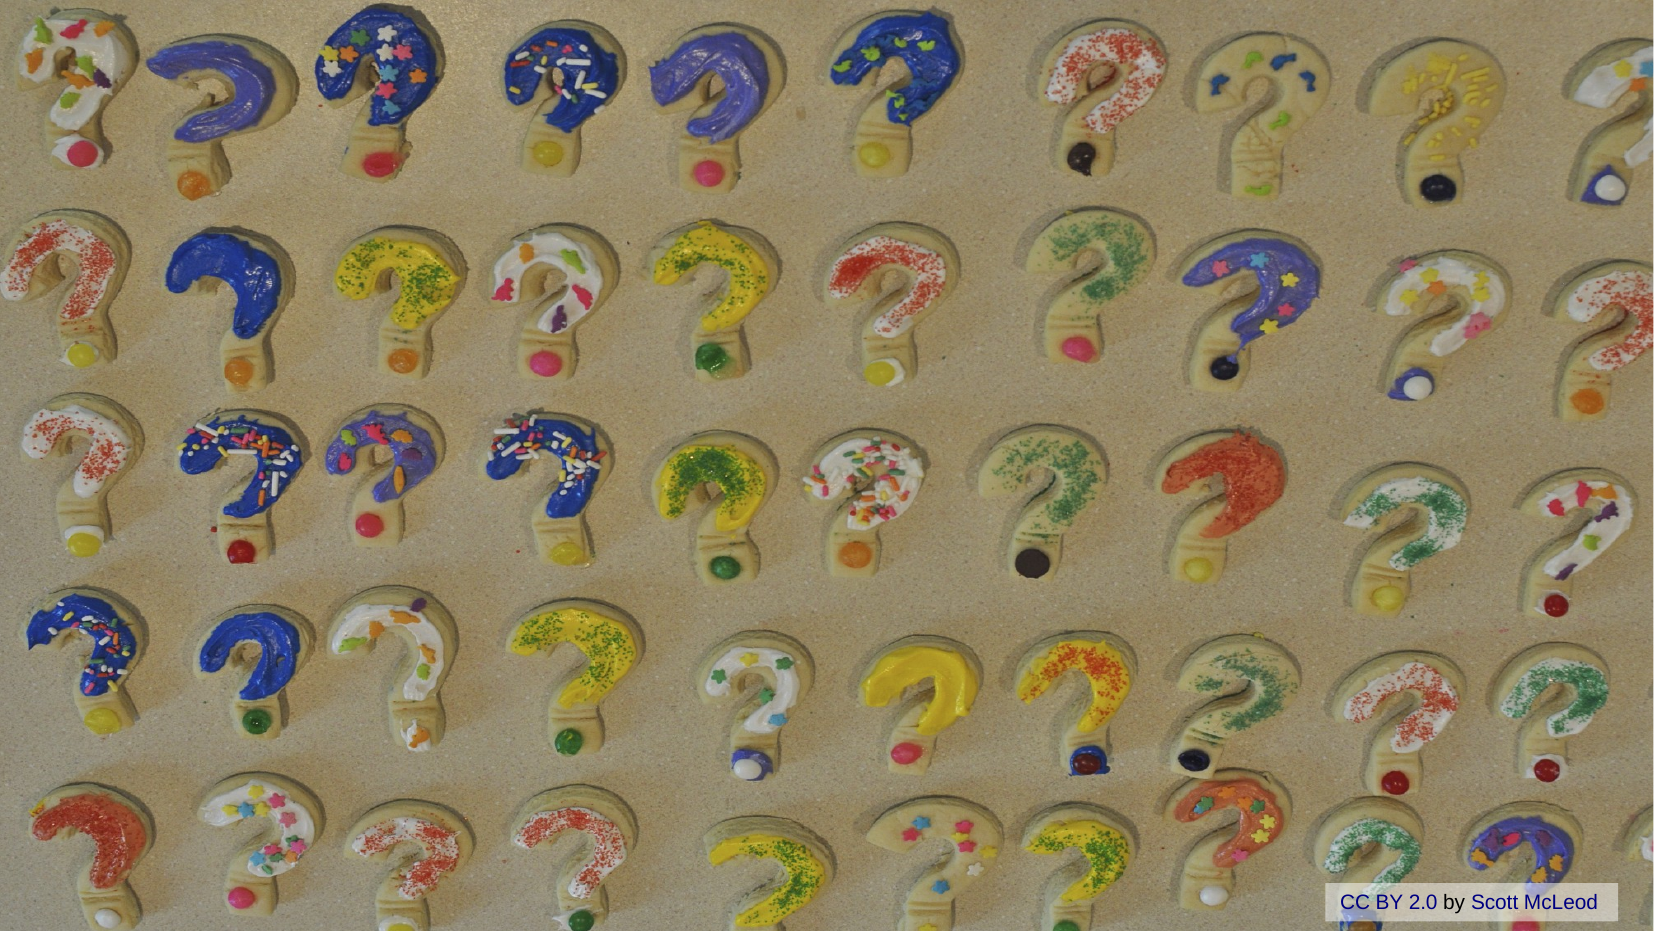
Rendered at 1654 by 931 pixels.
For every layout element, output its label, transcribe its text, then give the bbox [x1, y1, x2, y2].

text_box CC BY 2.0 by Scott McLeod [1325, 883, 1619, 922]
picture [0, 0, 1654, 931]
